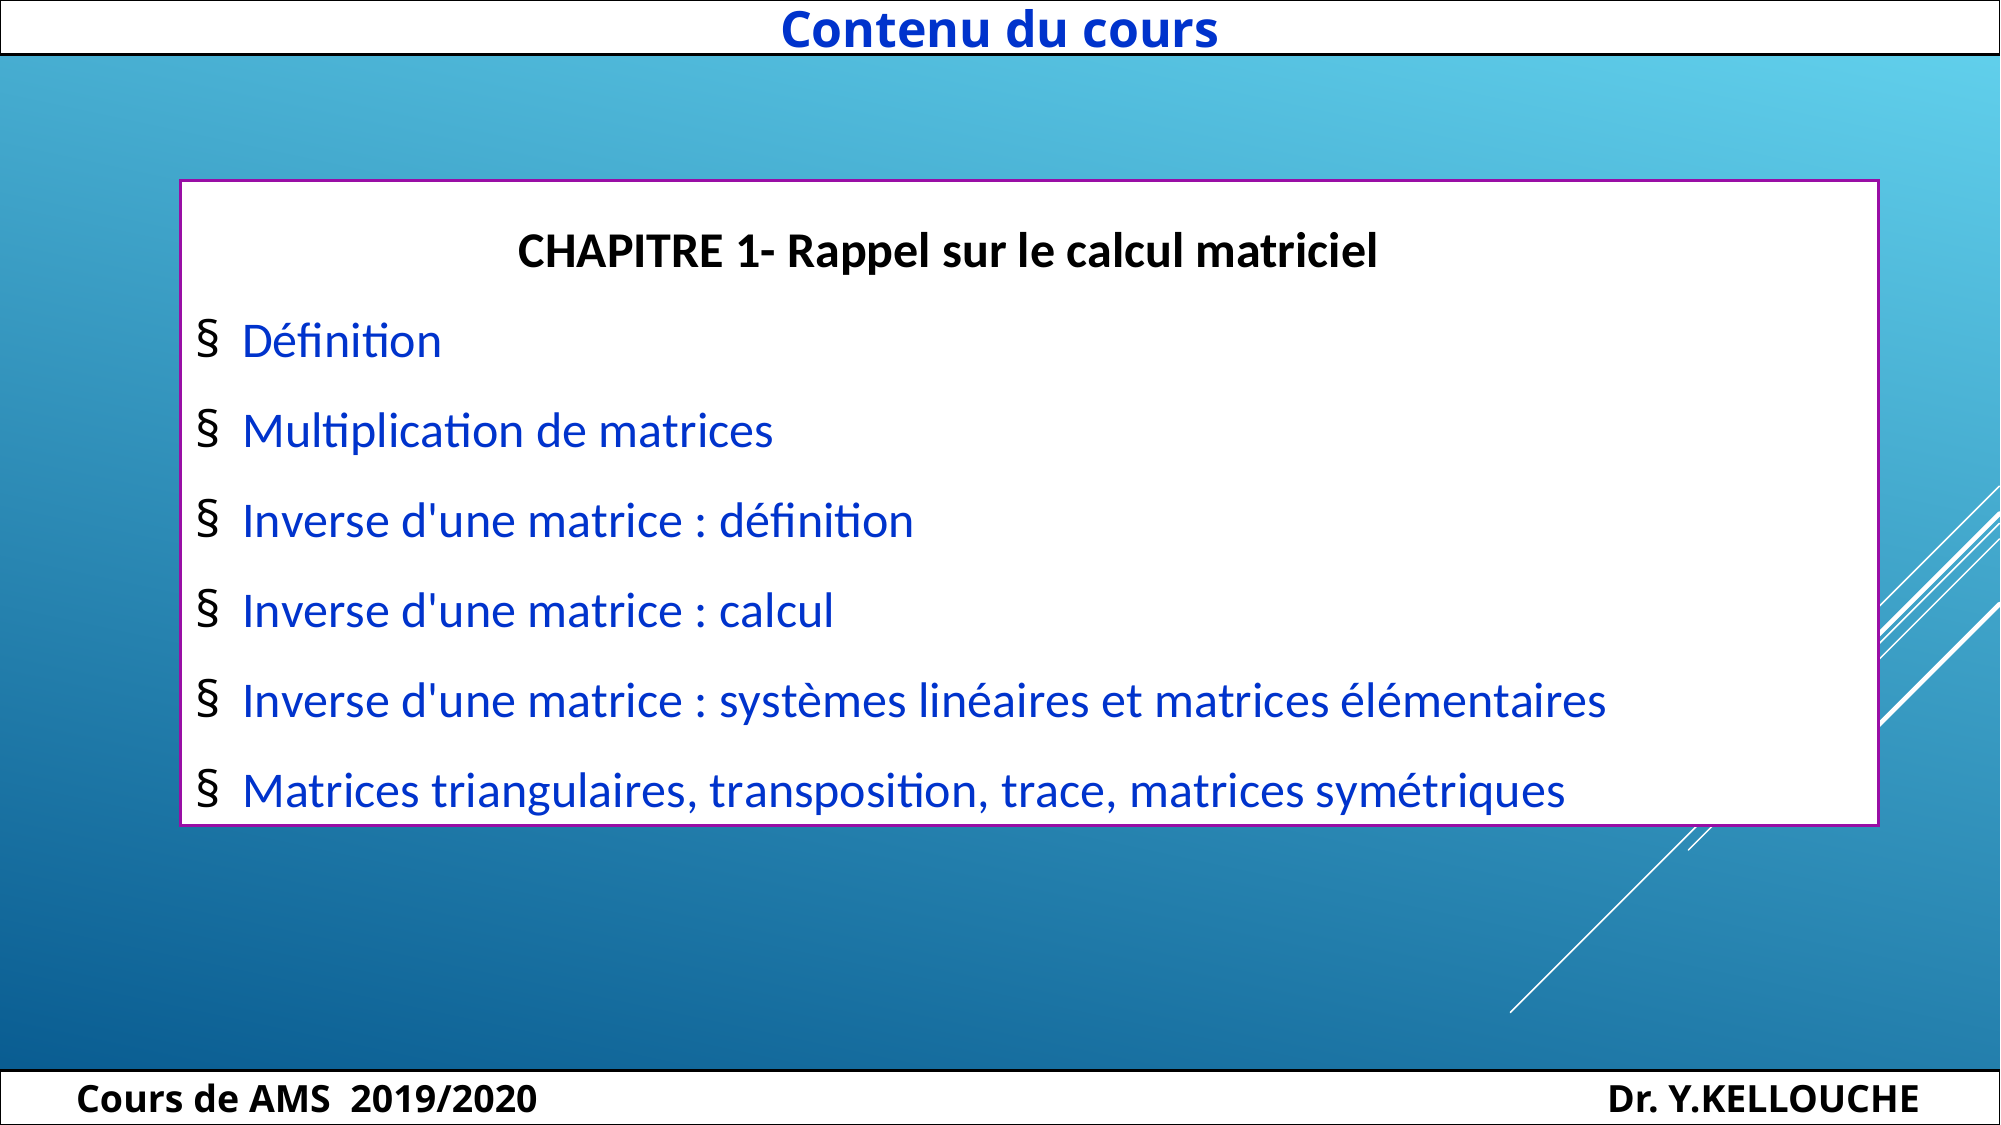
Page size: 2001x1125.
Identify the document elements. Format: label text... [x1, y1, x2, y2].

text_box Contenu du cours [0, 0, 2000, 55]
text_box CHAPITRE 1- Rappel sur le calcul matriciel Définition Multiplication de matrices Inverse d'une matrice : définition Inverse d'une matrice : calcul Inverse d'une matrice : systèmes linéaires et matrices élémentaires Matrices triangulaires, transposition, trace, matrices symétriques [180, 180, 1879, 823]
text_box Cours de AMS 2019/2020 Dr. Y.KELLOUCHE [0, 1070, 2000, 1125]
